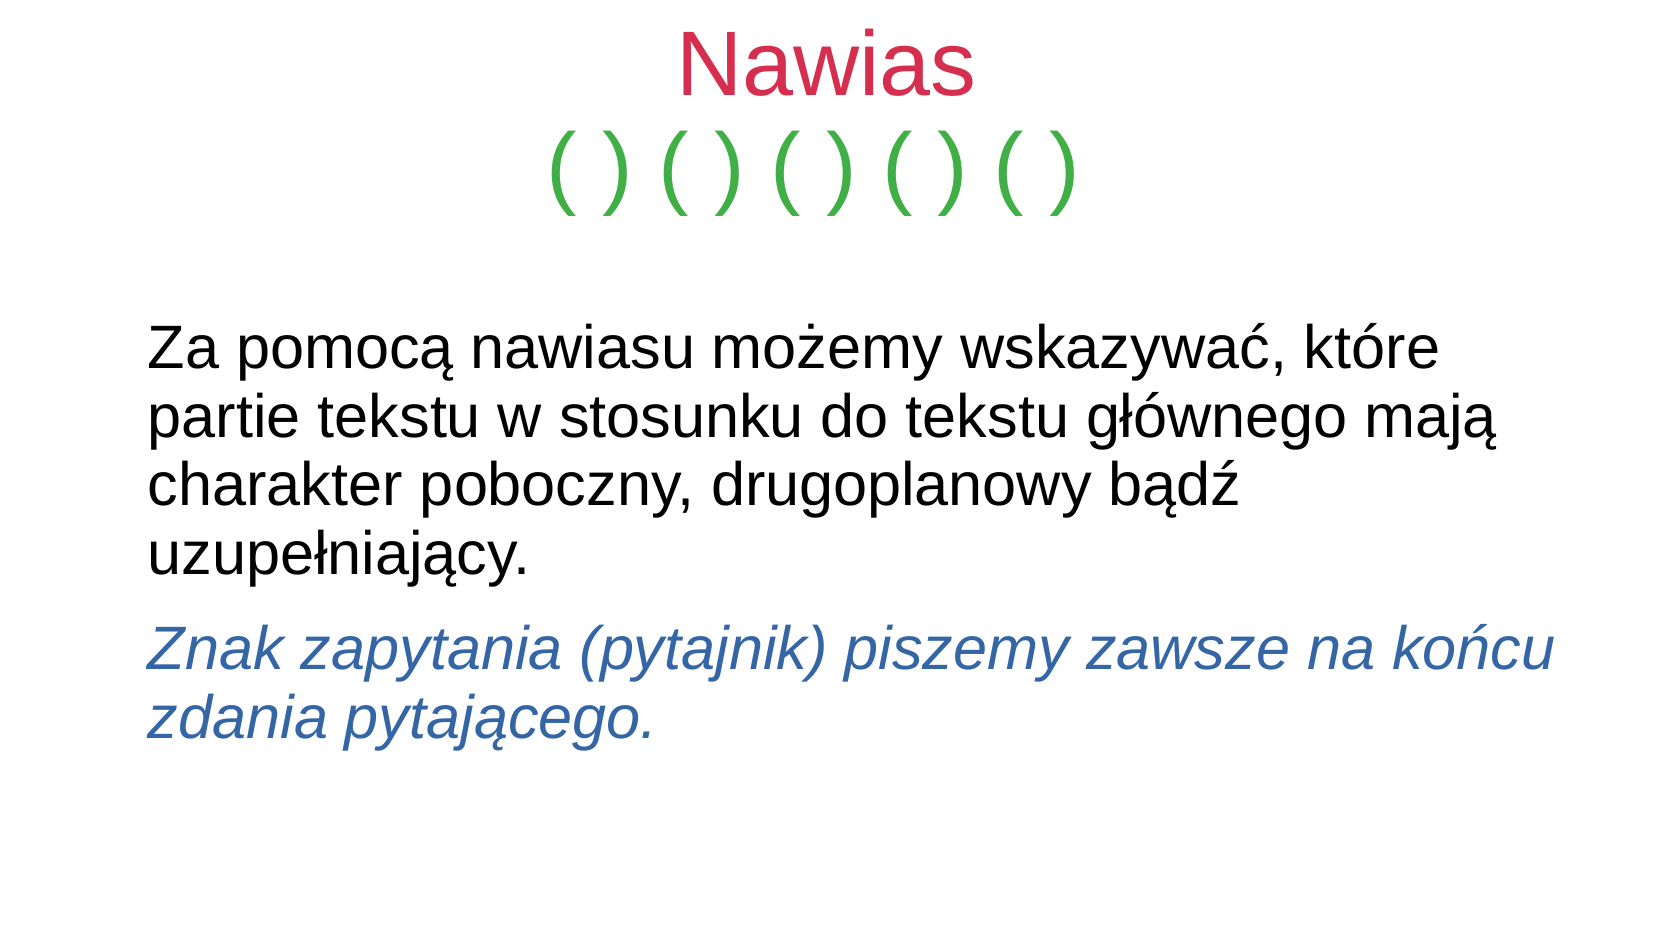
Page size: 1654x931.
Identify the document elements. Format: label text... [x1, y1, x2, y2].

list Za pomocą nawiasu możemy wskazywać, które partie tekstu w stosunku do tekstu głównego mają charakter poboczny, drugoplanowy bądź uzupełniający. Znak zapytania (pytajnik) piszemy zawsze na końcu zdania pytającego. [82, 217, 1571, 758]
title Nawias ( ) ( ) ( ) ( ) ( ) [82, 12, 1571, 217]
